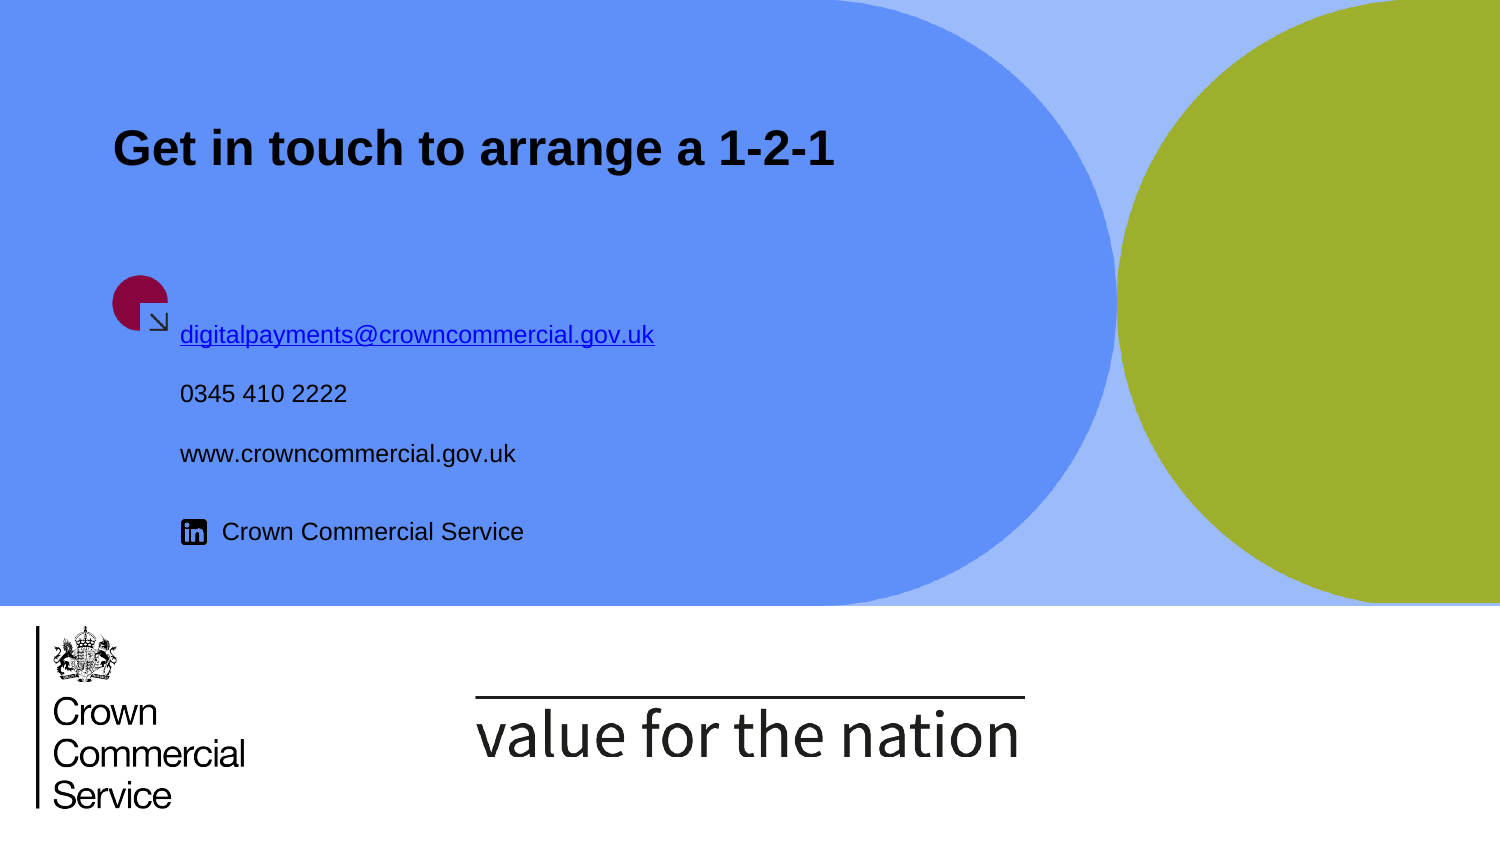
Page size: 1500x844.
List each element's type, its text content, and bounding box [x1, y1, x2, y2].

title digitalpayments@crowncommercial.gov.uk 0345 410 2222 www.crowncommercial.gov.uk [180, 318, 768, 422]
title Get in touch to arrange a 1-2-1 [112, 114, 930, 219]
